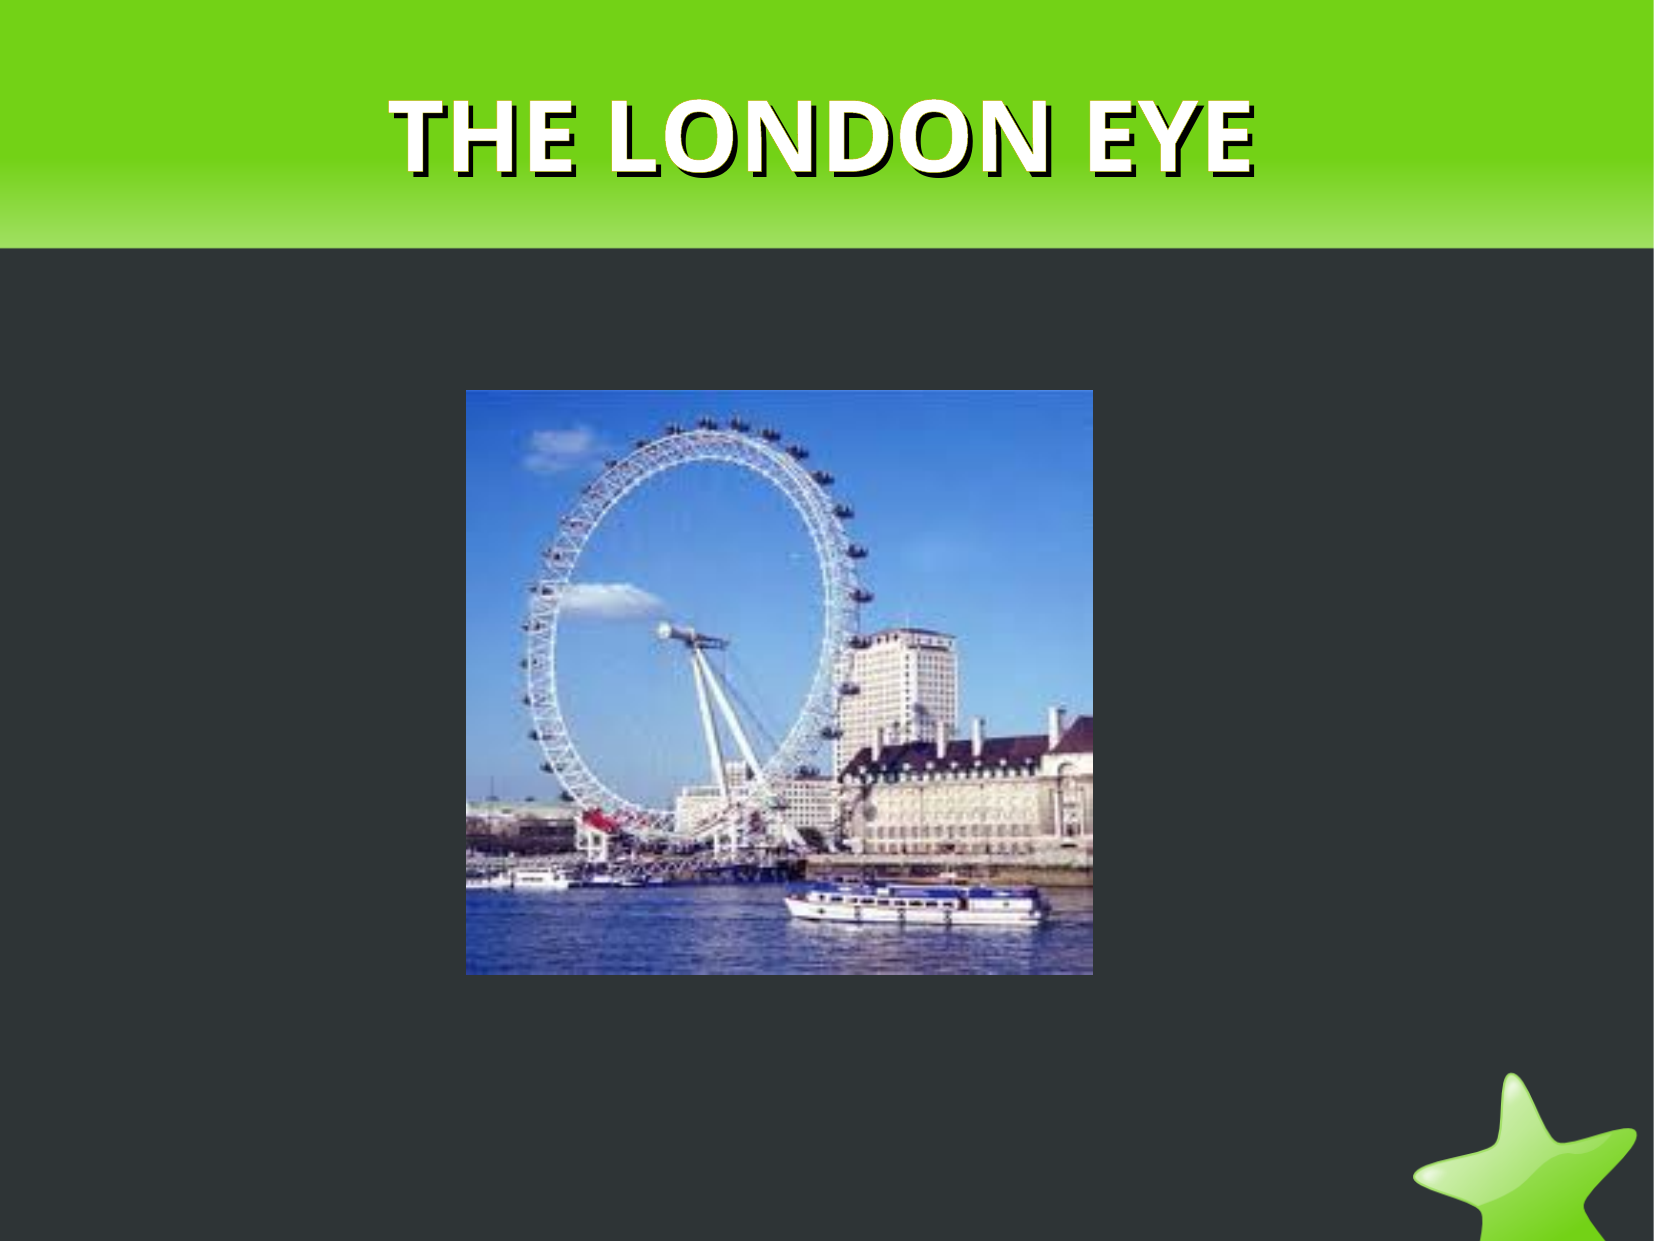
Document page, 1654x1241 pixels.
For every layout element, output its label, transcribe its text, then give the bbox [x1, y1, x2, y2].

title THE LONDON EYE [76, 36, 1565, 229]
picture [0, 0, 1654, 1241]
